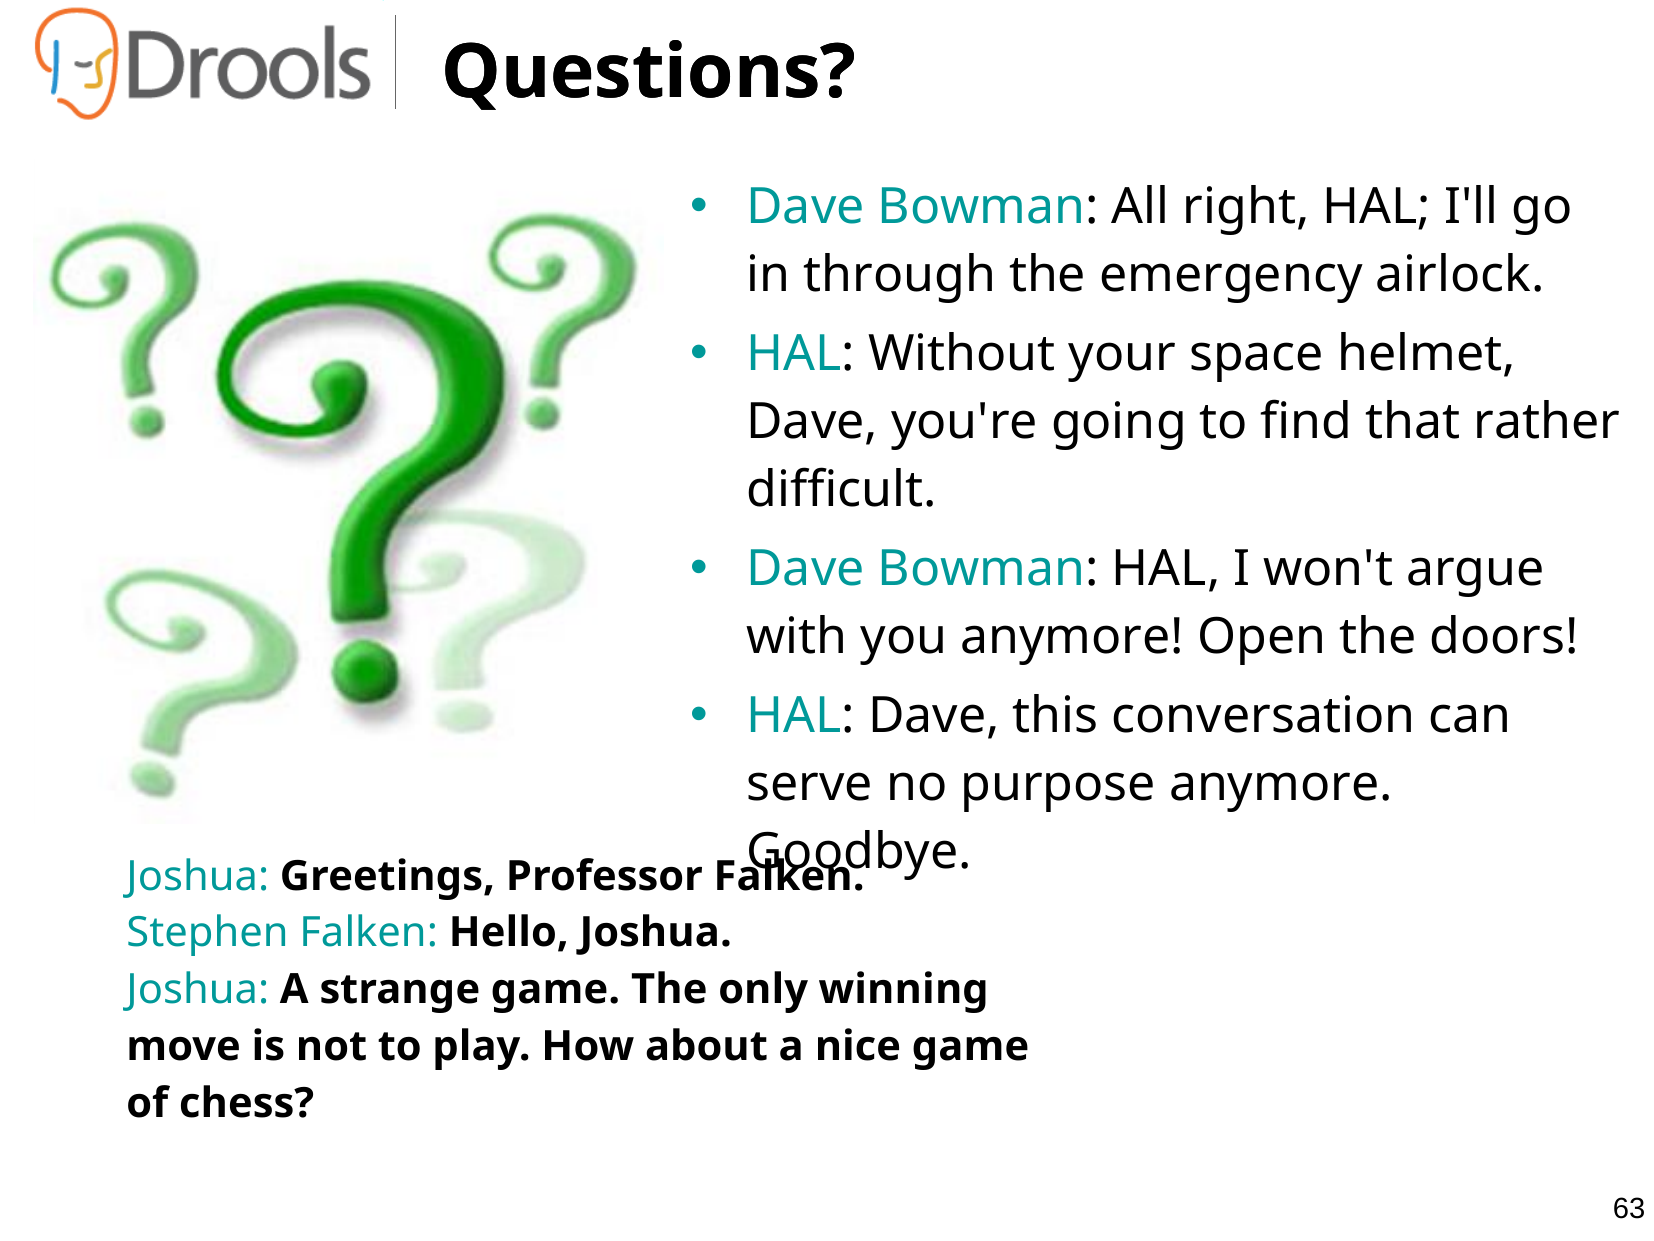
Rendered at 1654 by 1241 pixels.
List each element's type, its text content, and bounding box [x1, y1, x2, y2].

title Questions? [427, 9, 936, 131]
picture [33, 159, 664, 824]
list Dave Bowman: All right, HAL; I'll go in through the emergency airlock. HAL: Without your space helmet, Dave, you're going to find that rather difficult. Dave Bowman: HAL, I won't argue with you anymore! Open the doors! HAL: Dave, this conversation can serve no purpose anymore. Goodbye. [675, 162, 1638, 909]
picture [29, 0, 384, 126]
text_box Joshua: Greetings, Professor Falken. Stephen Falken: Hello, Joshua. Joshua: A strange game. The only winning move is not to play. How about a nice game of chess? [111, 837, 1046, 1138]
